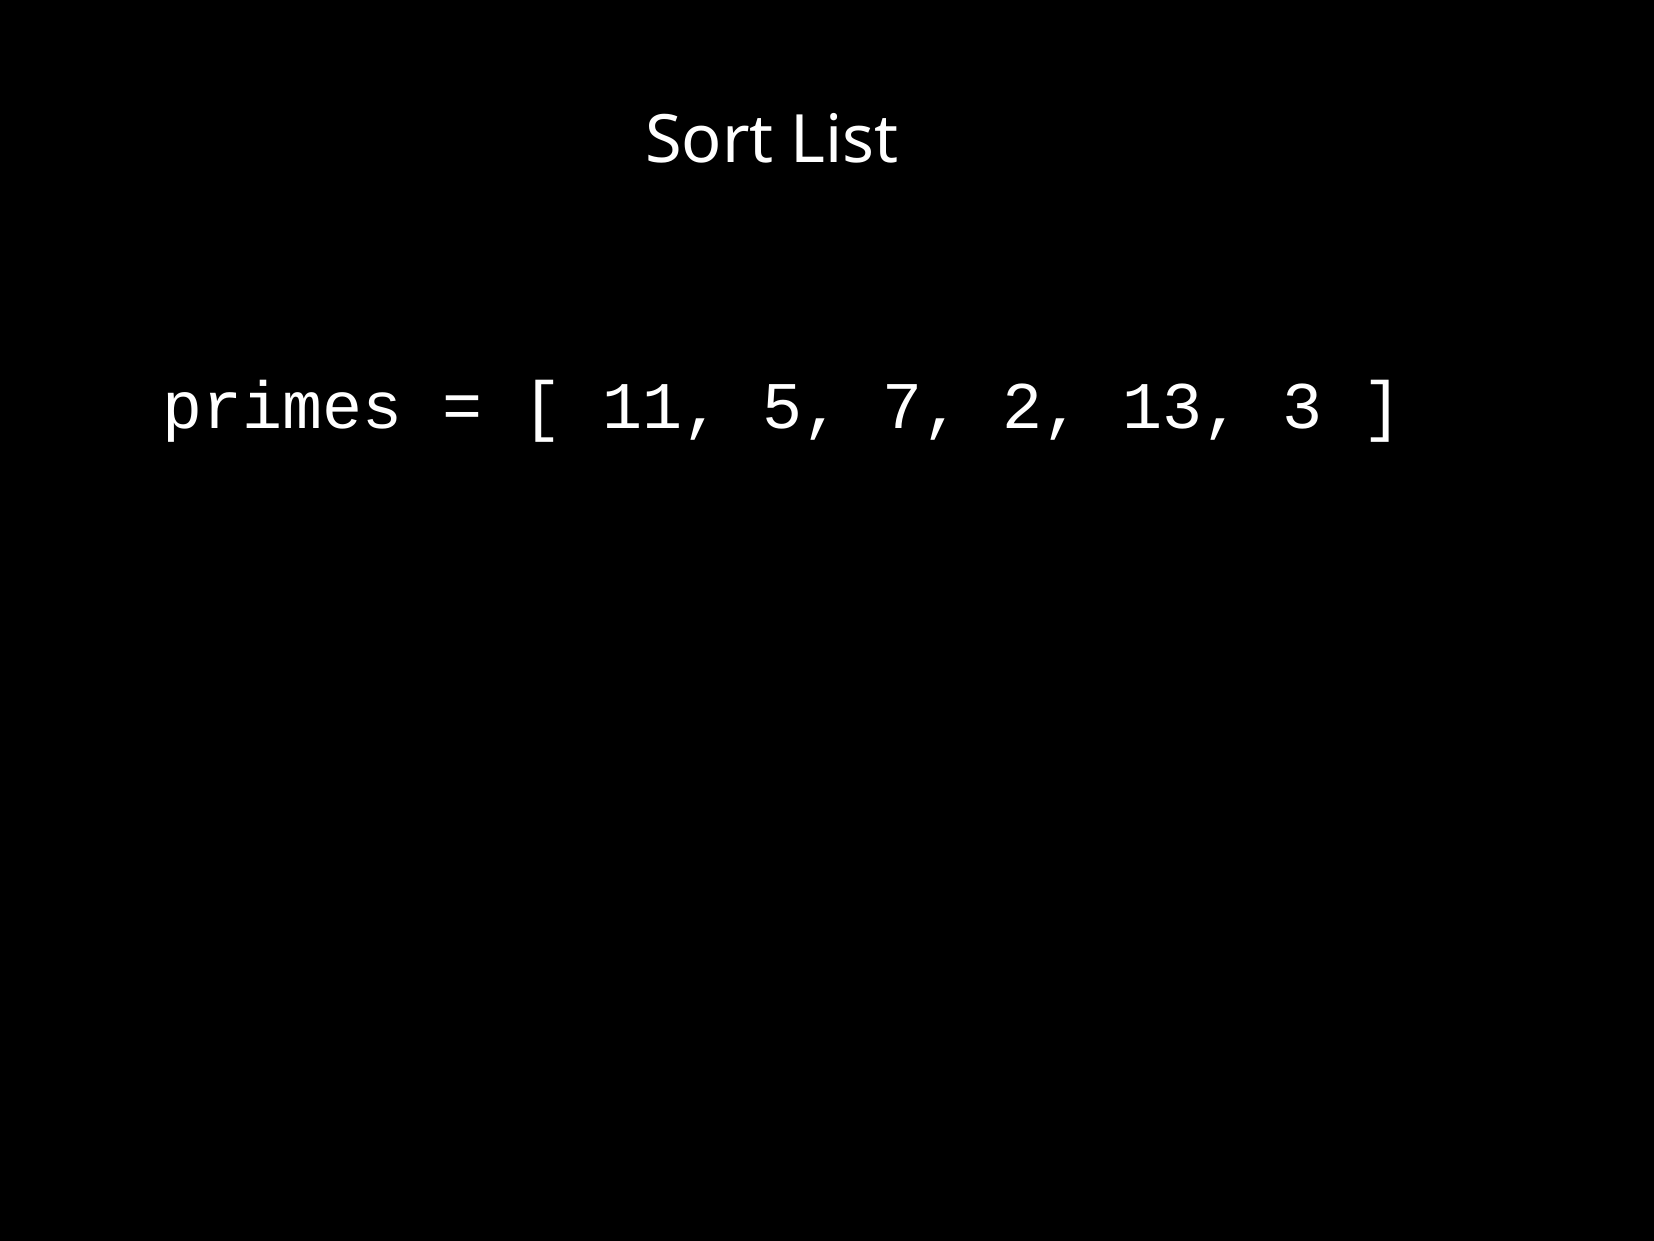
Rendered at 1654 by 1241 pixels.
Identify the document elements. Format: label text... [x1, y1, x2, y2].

text_box [0, 0, 1654, 1241]
text_box primes = [ 11, 5, 7, 2, 13, 3 ] [147, 354, 1535, 445]
text_box Sort List [354, 88, 1152, 190]
